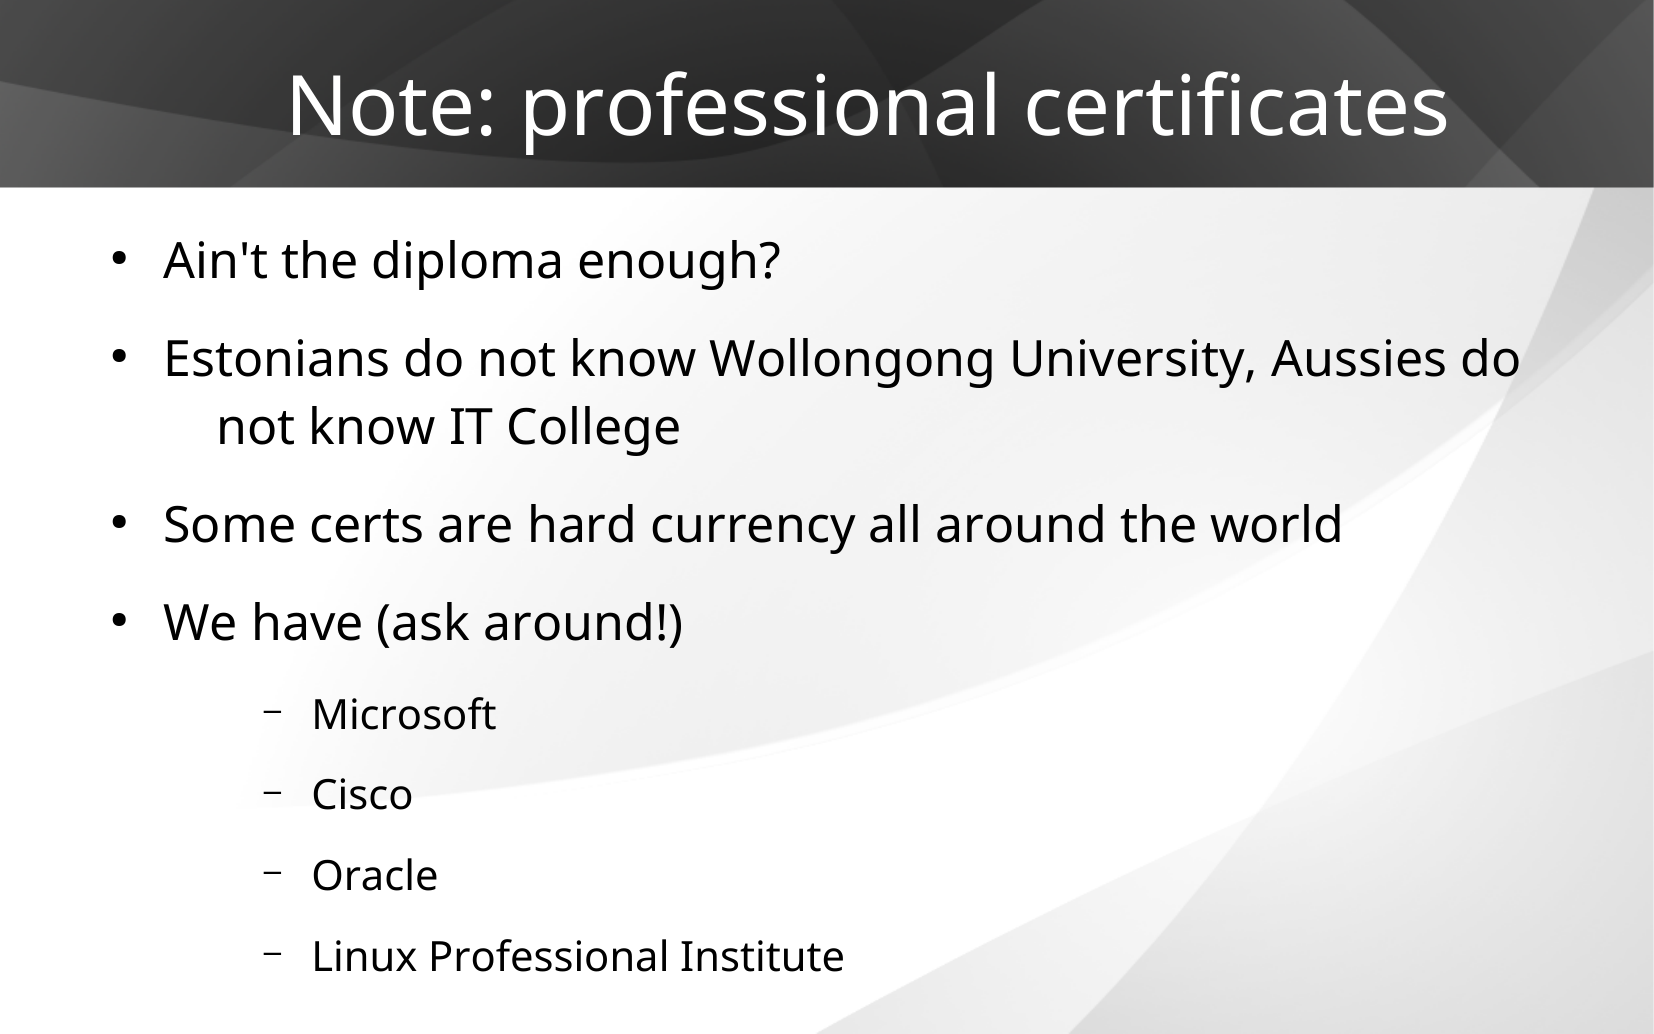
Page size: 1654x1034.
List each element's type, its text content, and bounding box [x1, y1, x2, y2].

title Note: professional certificates [124, 0, 1613, 208]
list Ain't the diploma enough? Estonians do not know Wollongong University, Aussies do not know IT College Some certs are hard currency all around the world We have (ask around!) Microsoft Cisco Oracle Linux Professional Institute [75, 225, 1613, 1013]
picture [0, 0, 1654, 1034]
